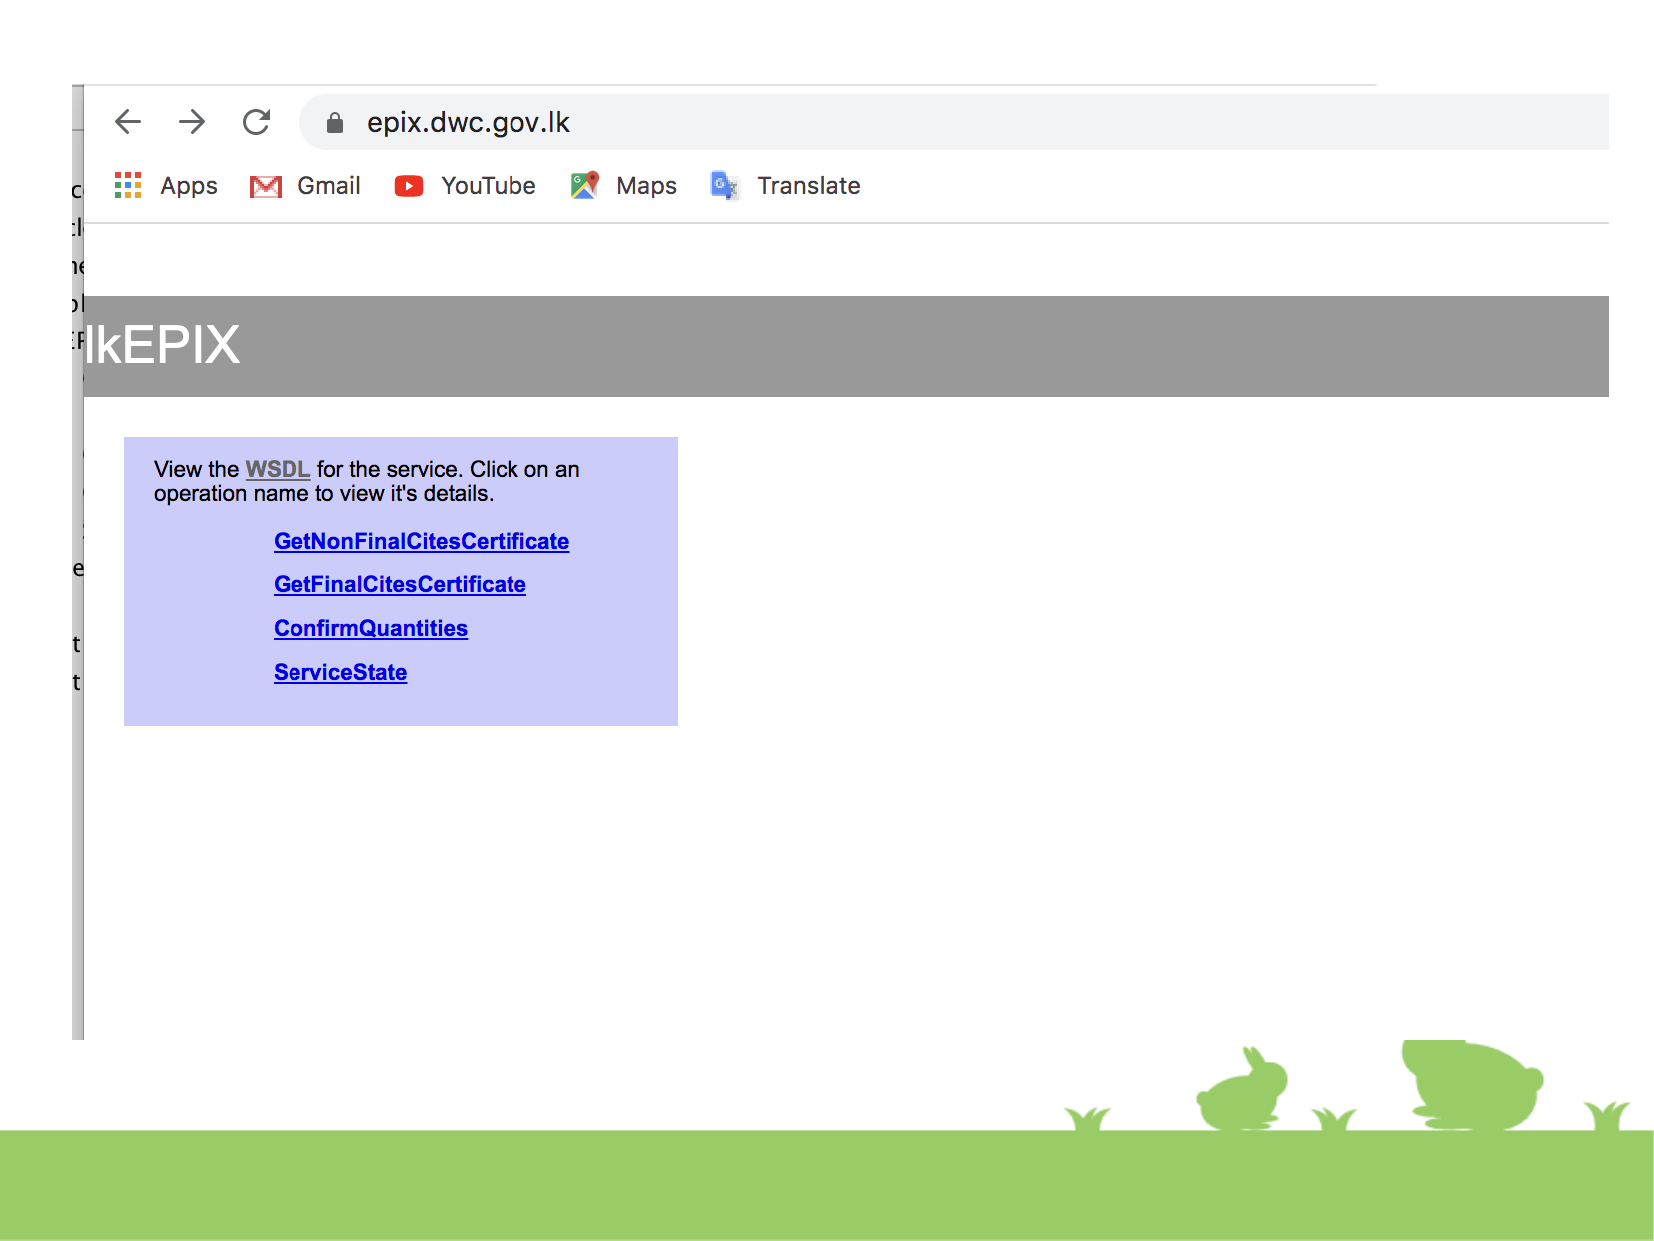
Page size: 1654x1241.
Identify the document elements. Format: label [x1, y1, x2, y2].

picture [72, 84, 1609, 1040]
